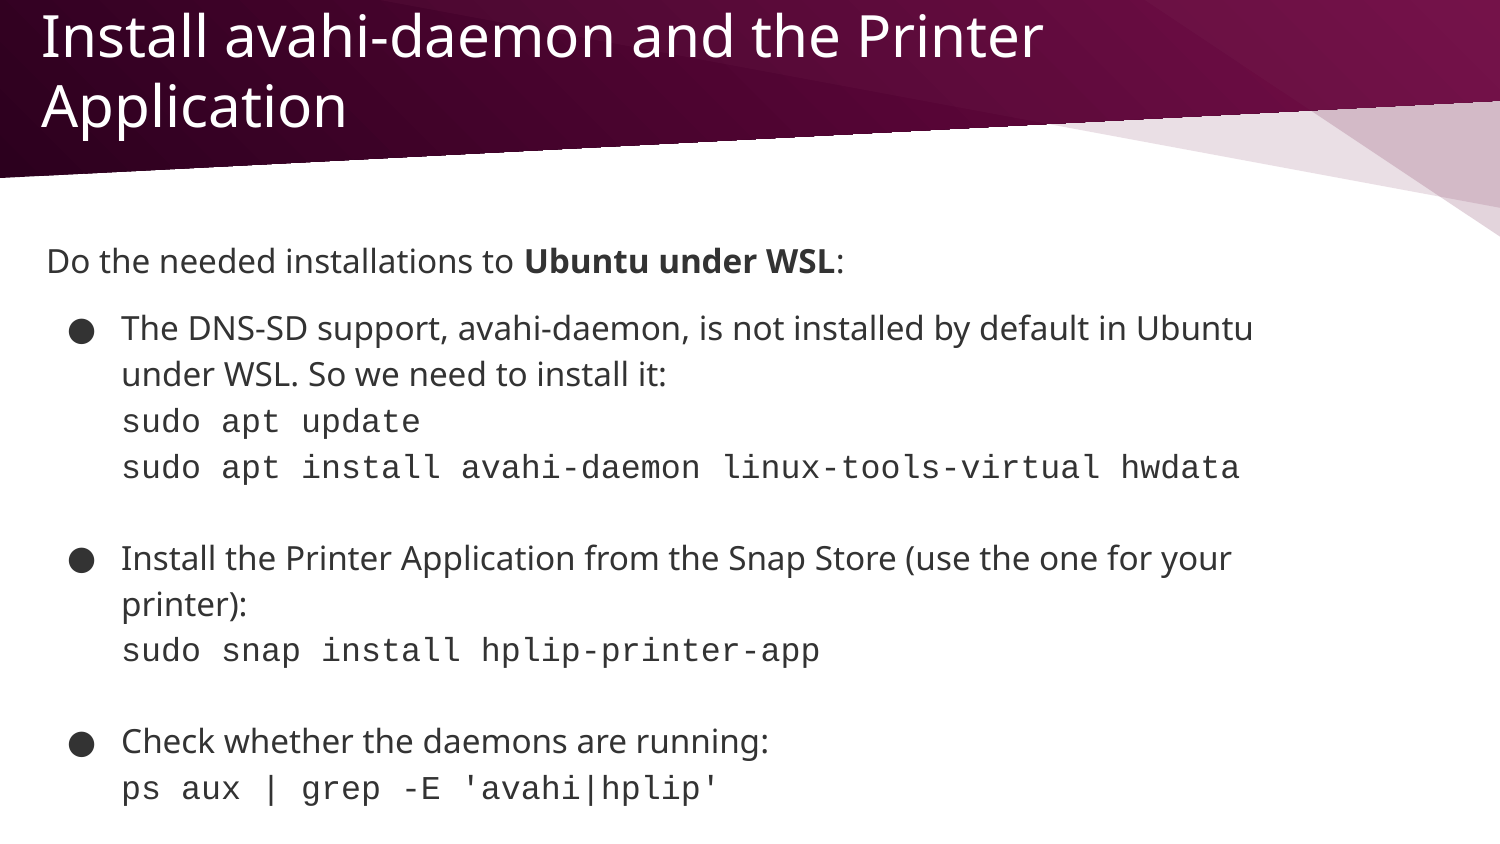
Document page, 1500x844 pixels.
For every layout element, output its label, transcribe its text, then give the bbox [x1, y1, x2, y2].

title Install avahi-daemon and the Printer Application [41, 5, 1336, 134]
list Do the needed installations to Ubuntu under WSL: The DNS-SD support, avahi-daemon, is not installed by default in Ubuntu under WSL. So we need to install it: sudo apt update sudo apt install avahi-daemon linux-tools-virtual hwdata Install the Printer Application from the Snap Store (use the one for your printer): sudo snap install hplip-printer-app Check whether the daemons are running: ps aux | grep -E 'avahi|hplip' [35, 229, 1324, 789]
